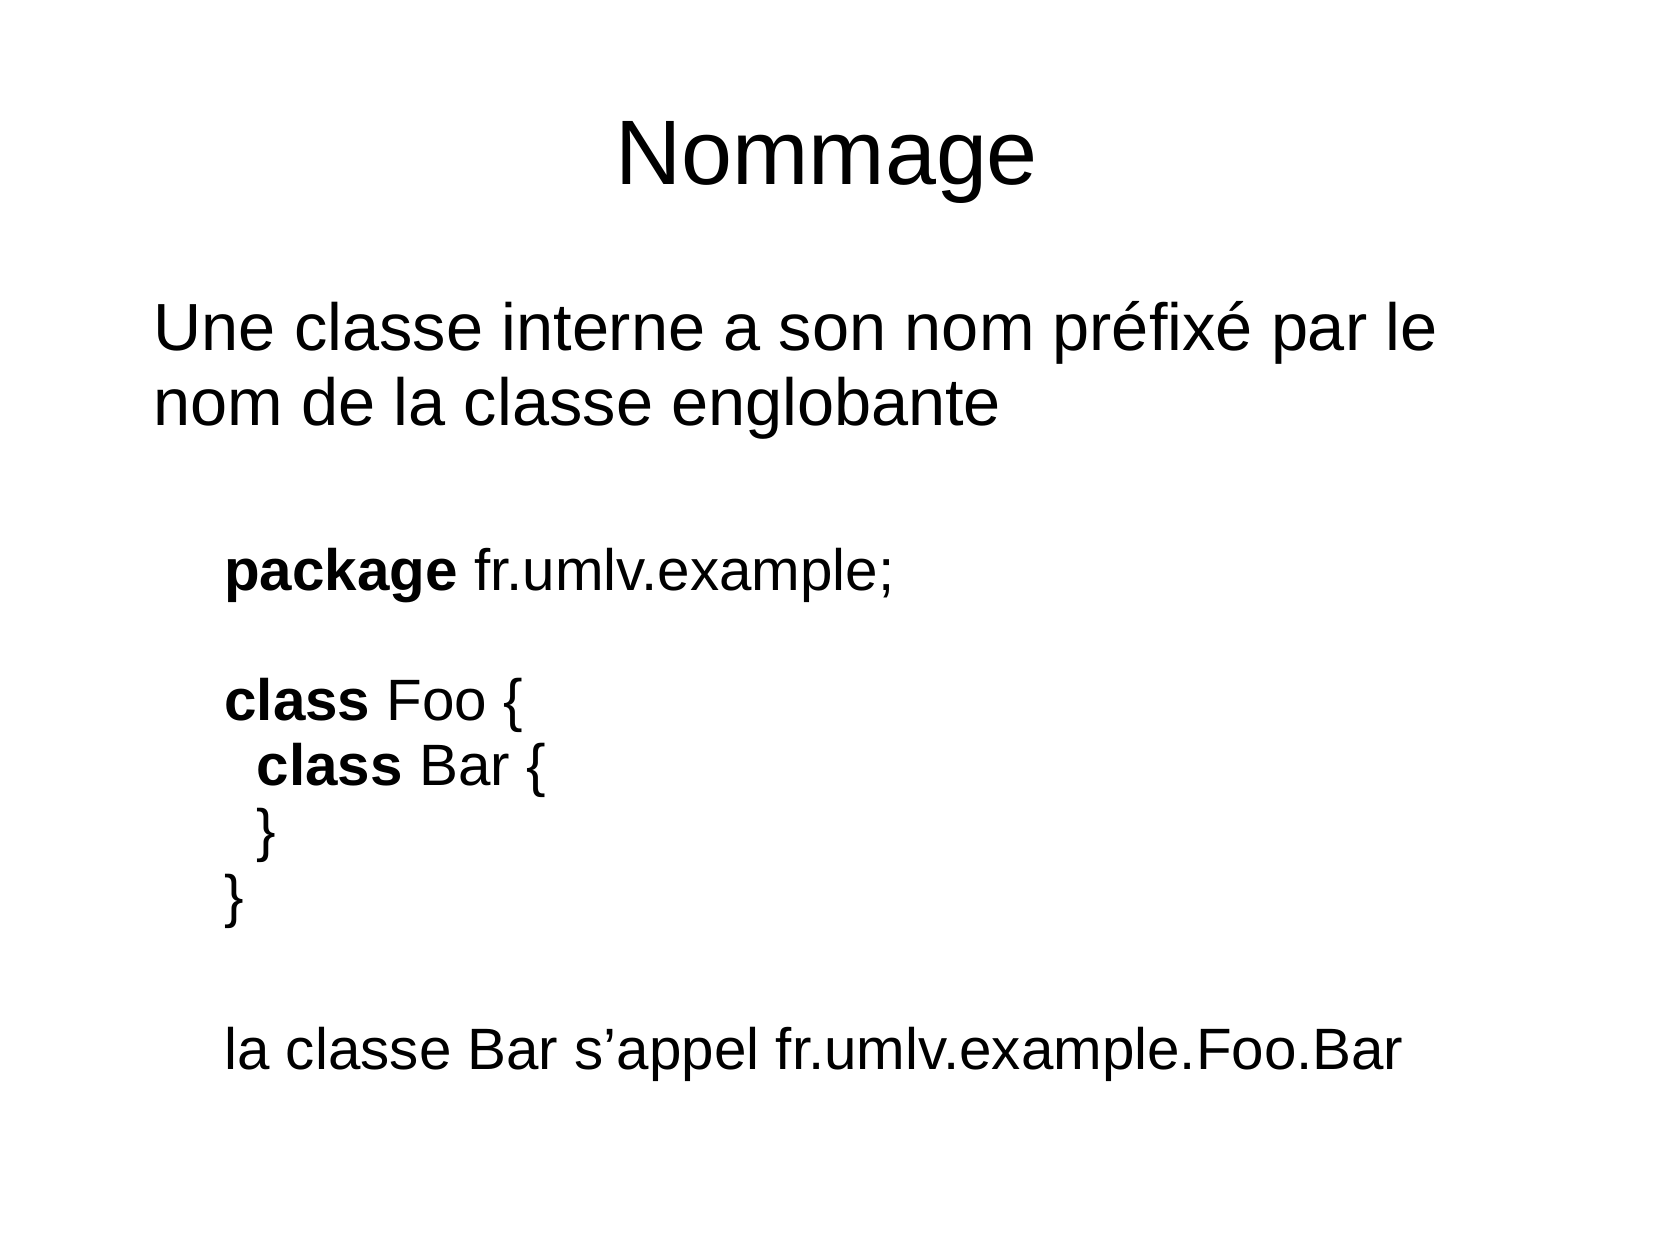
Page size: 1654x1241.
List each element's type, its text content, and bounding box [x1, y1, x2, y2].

title Nommage [82, 49, 1571, 257]
list Une classe interne a son nom préfixé par le nom de la classe englobante package fr.umlv.example; class Foo { class Bar { } } la classe Bar s’appel fr.umlv.example.Foo.Bar [82, 290, 1571, 1156]
